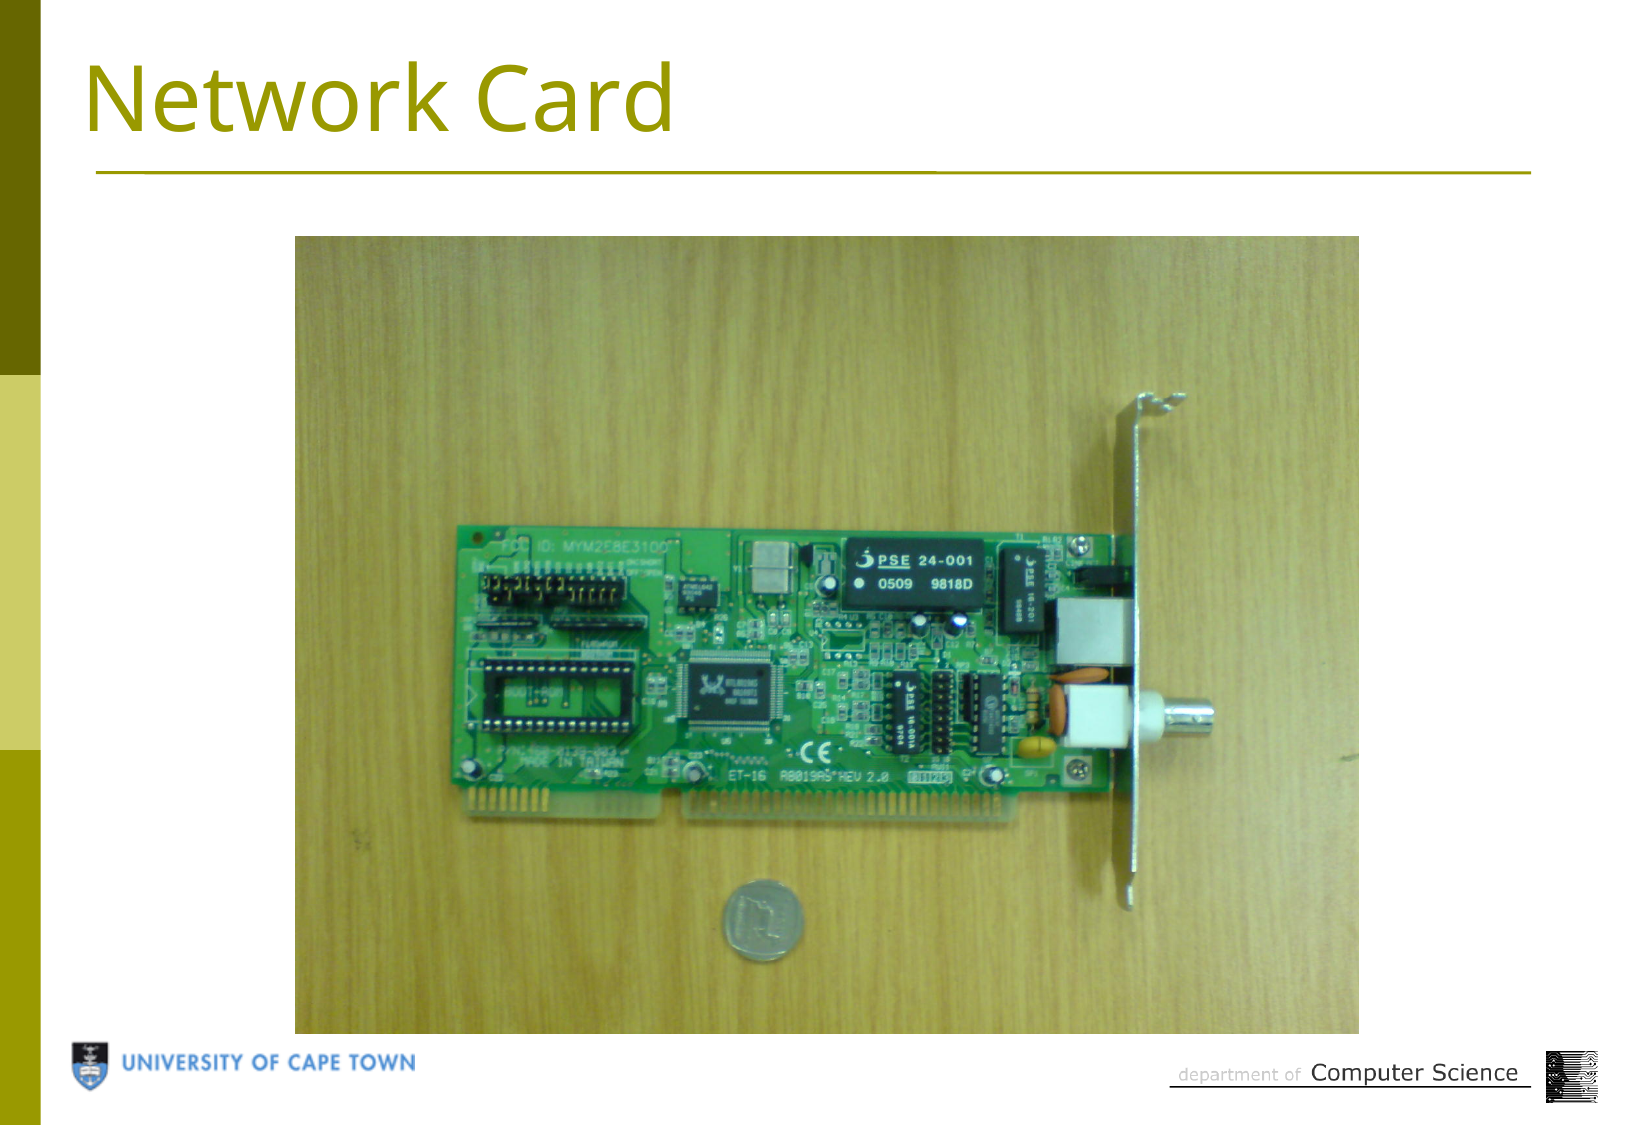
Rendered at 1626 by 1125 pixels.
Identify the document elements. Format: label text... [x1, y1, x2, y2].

picture [1169, 1043, 1532, 1091]
picture [61, 236, 1359, 1103]
picture [1546, 1051, 1598, 1103]
title Network Card [81, 29, 1543, 172]
